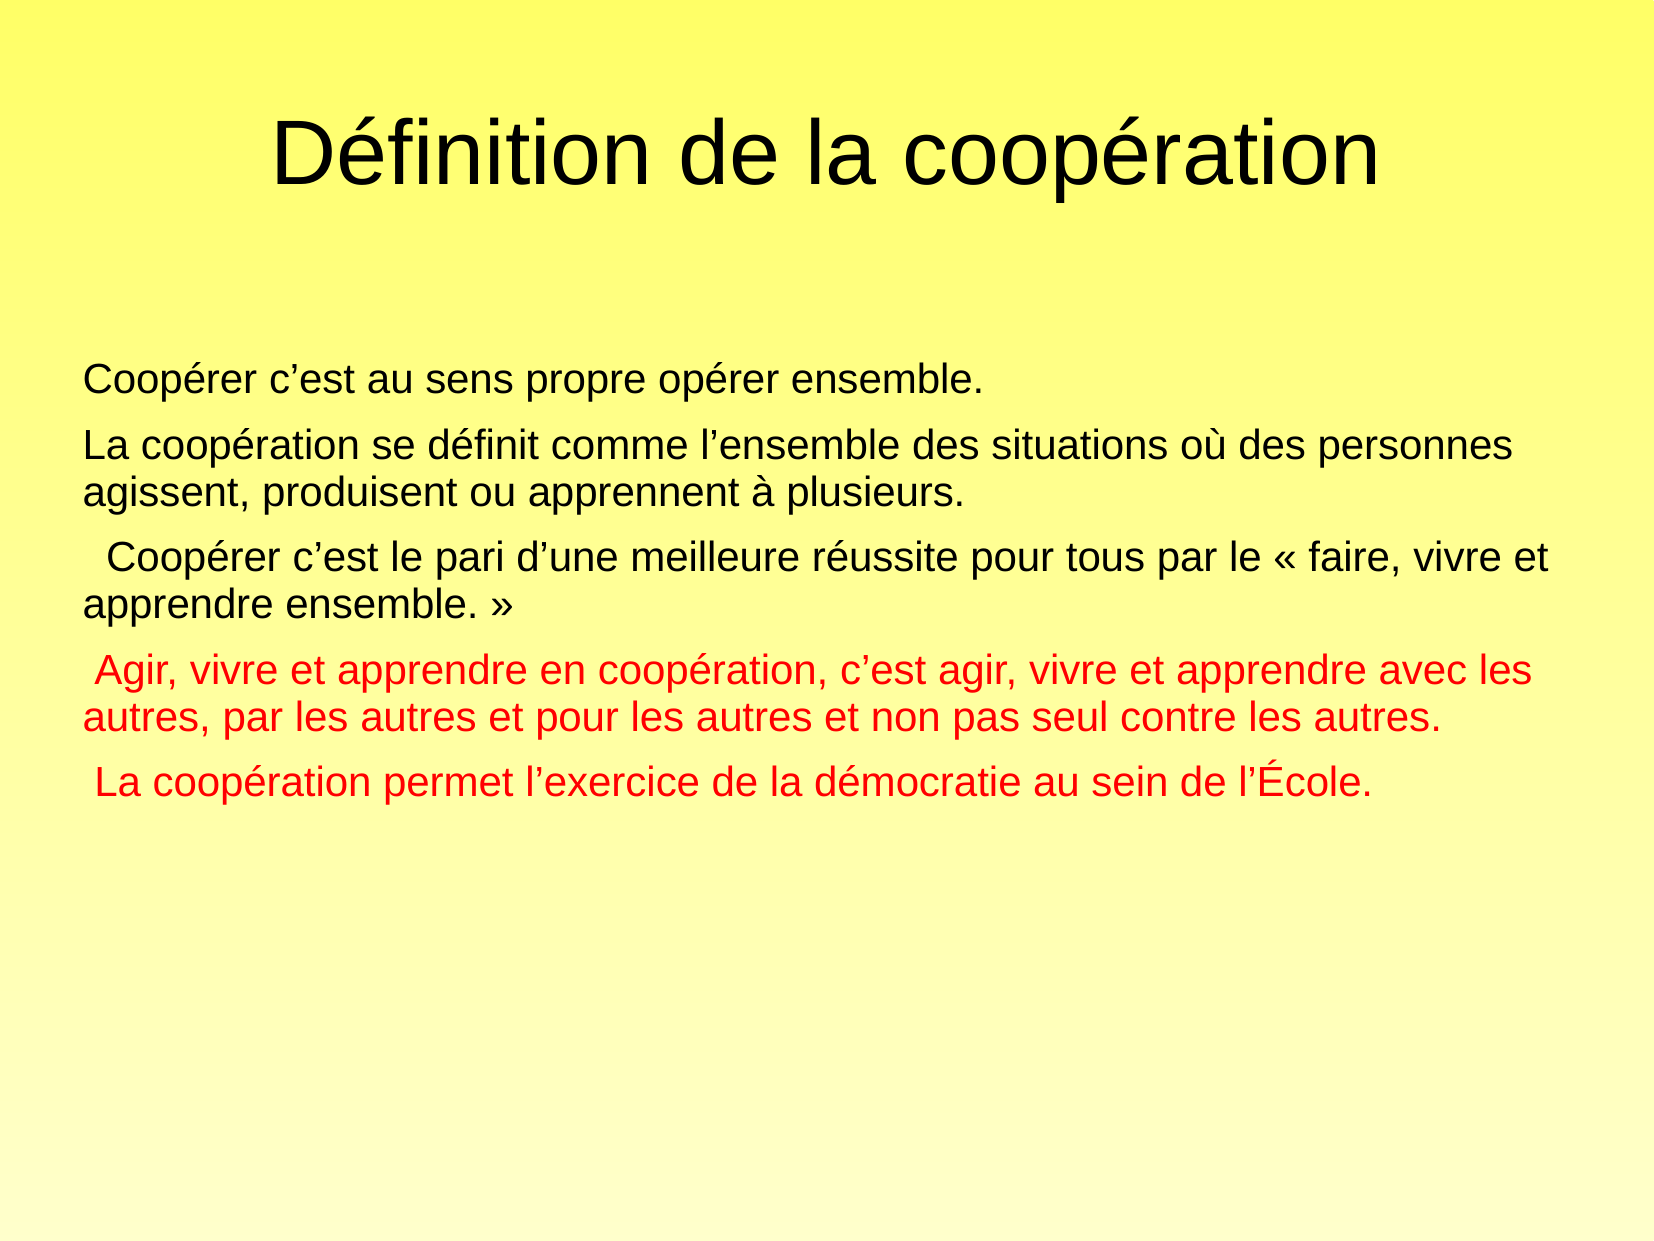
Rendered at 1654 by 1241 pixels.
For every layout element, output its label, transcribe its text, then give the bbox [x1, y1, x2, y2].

title Définition de la coopération [82, 49, 1571, 257]
list Coopérer c’est au sens propre opérer ensemble. La coopération se définit comme l’ensemble des situations où des personnes agissent, produisent ou apprennent à plusieurs. Coopérer c’est le pari d’une meilleure réussite pour tous par le « faire, vivre et apprendre ensemble. » Agir, vivre et apprendre en coopération, c’est agir, vivre et apprendre avec les autres, par les autres et pour les autres et non pas seul contre les autres. La coopération permet l’exercice de la démocratie au sein de l’École. [82, 290, 1571, 1010]
